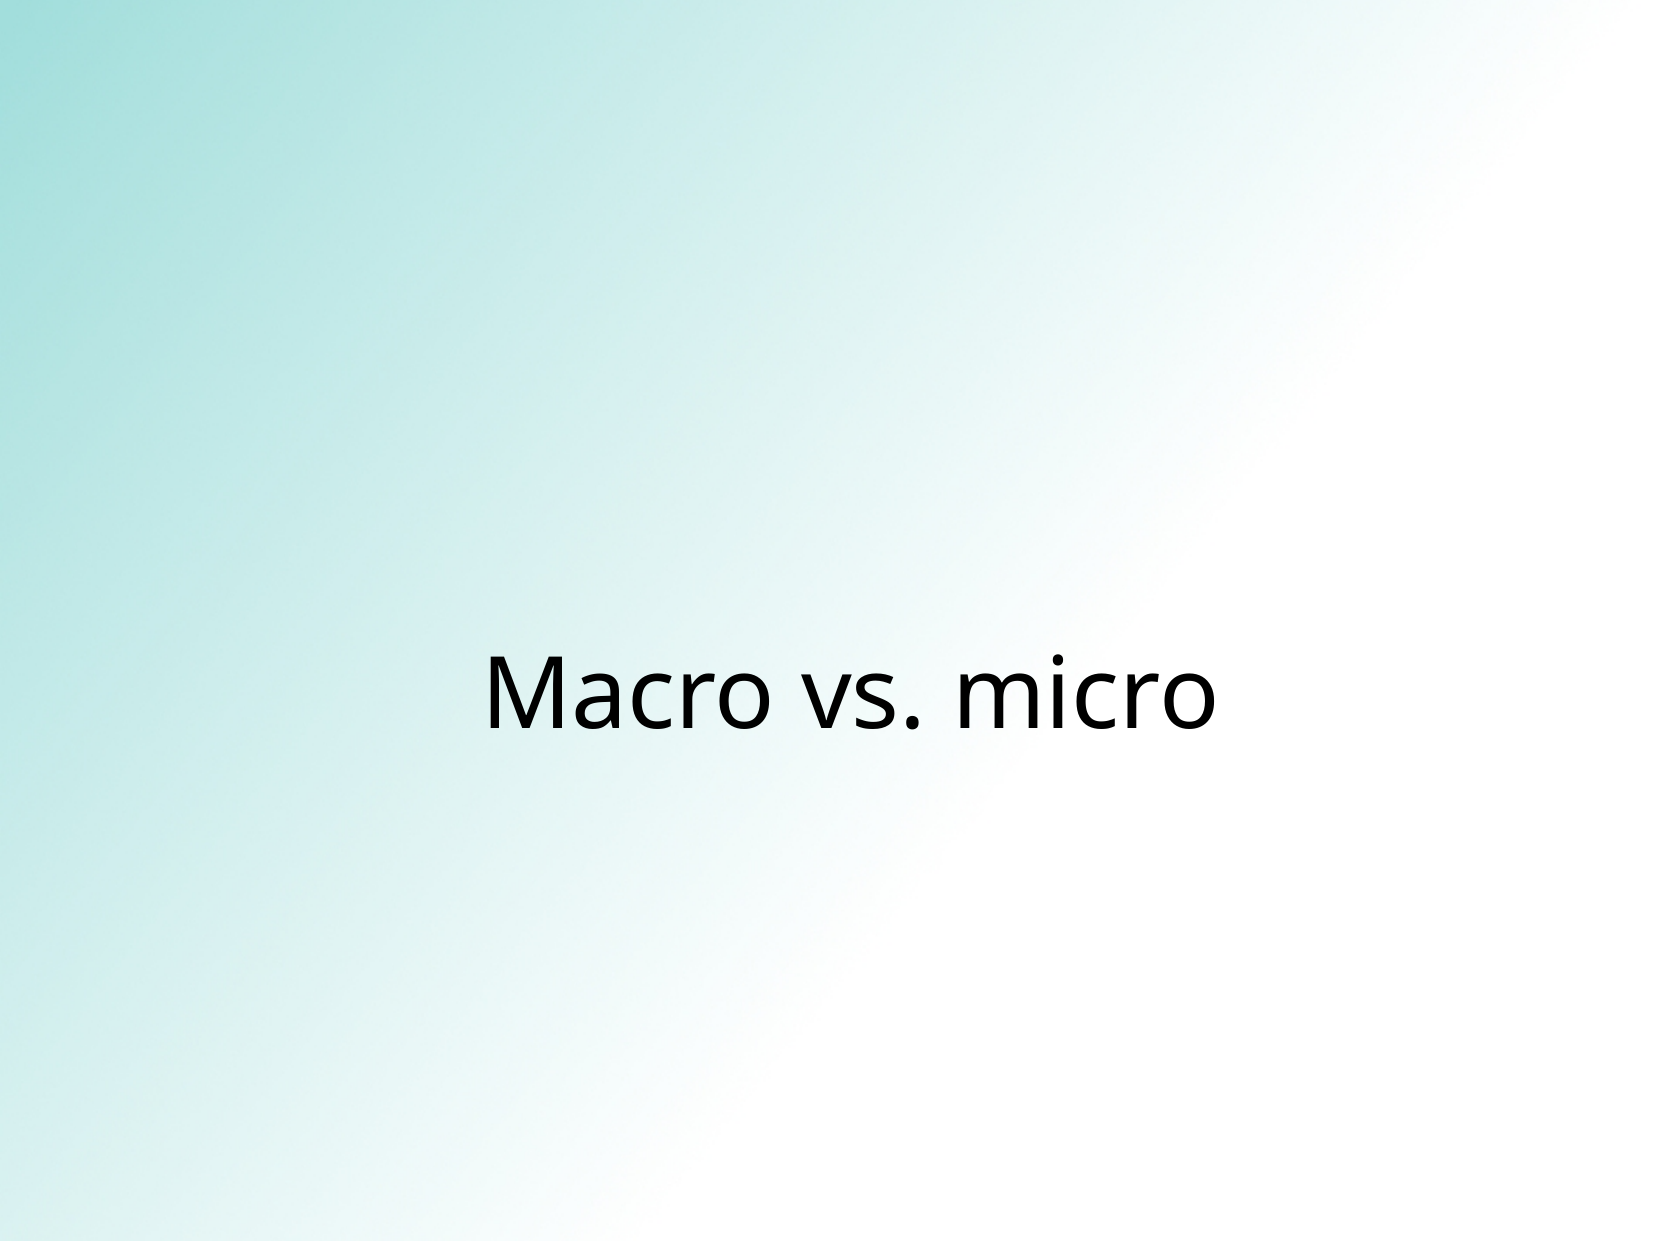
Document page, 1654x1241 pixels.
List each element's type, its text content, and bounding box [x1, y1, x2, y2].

picture [0, 0, 1654, 1241]
subtitle Macro vs. micro [106, 209, 1595, 1170]
